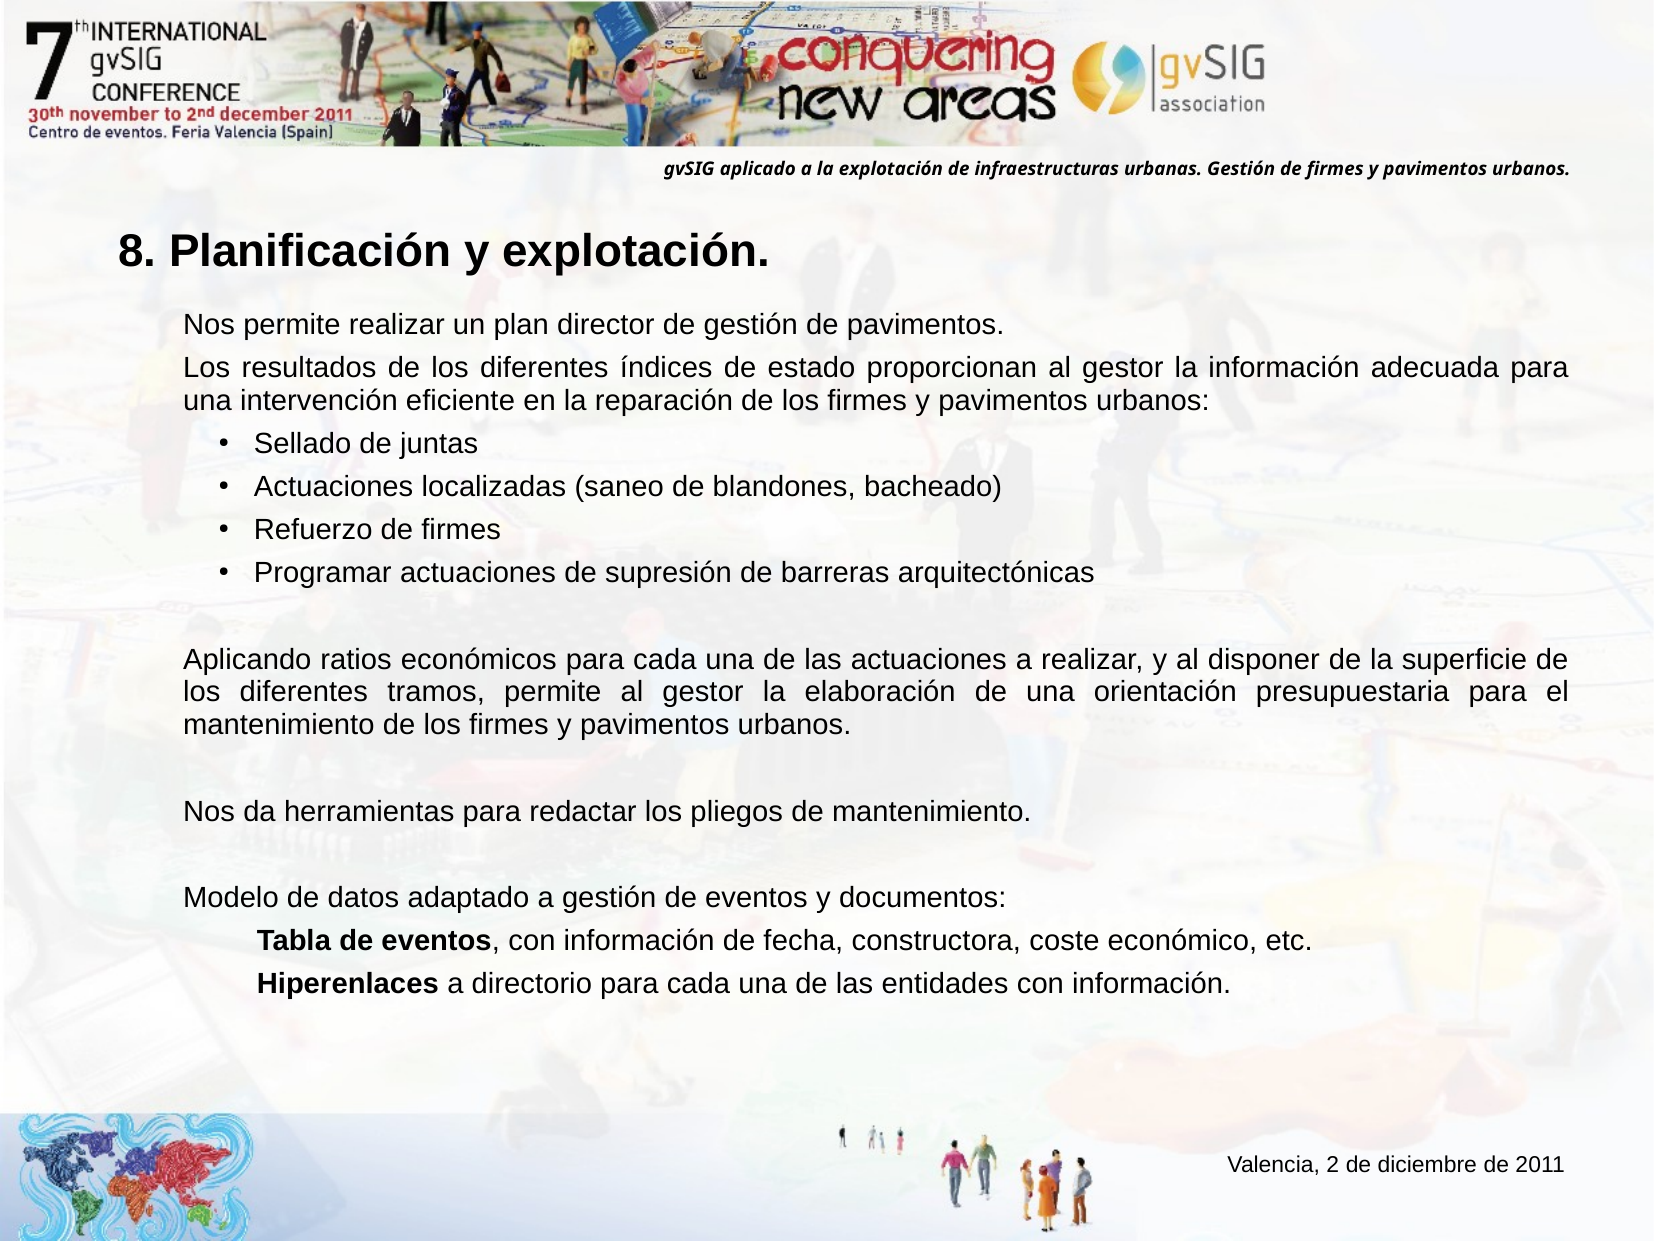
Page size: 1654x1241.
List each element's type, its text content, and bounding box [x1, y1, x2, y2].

text_box 8. Planificación y explotación. [118, 224, 975, 277]
text_box Nos permite realizar un plan director de gestión de pavimentos. Los resultados de los diferentes índices de estado proporcionan al gestor la información adecuada para una intervención eficiente en la reparación de los firmes y pavimentos urbanos: Sellado de juntas Actuaciones localizadas (saneo de blandones, bacheado) Refuerzo de firmes Programar actuaciones de supresión de barreras arquitectónicas Aplicando ratios económicos para cada una de las actuaciones a realizar, y al disponer de la superficie de los diferentes tramos, permite al gestor la elaboración de una orientación presupuestaria para el mantenimiento de los firmes y pavimentos urbanos. Nos da herramientas para redactar los pliegos de mantenimiento. Modelo de datos adaptado a gestión de eventos y documentos: Tabla de eventos, con información de fecha, constructora, coste económico, etc. Hiperenlaces a directorio para cada una de las entidades con información. [183, 301, 1571, 1040]
title gvSIG aplicado a la explotación de infraestructuras urbanas. Gestión de firmes y pavimentos urbanos. [88, 149, 1595, 188]
picture [0, 0, 1654, 1241]
